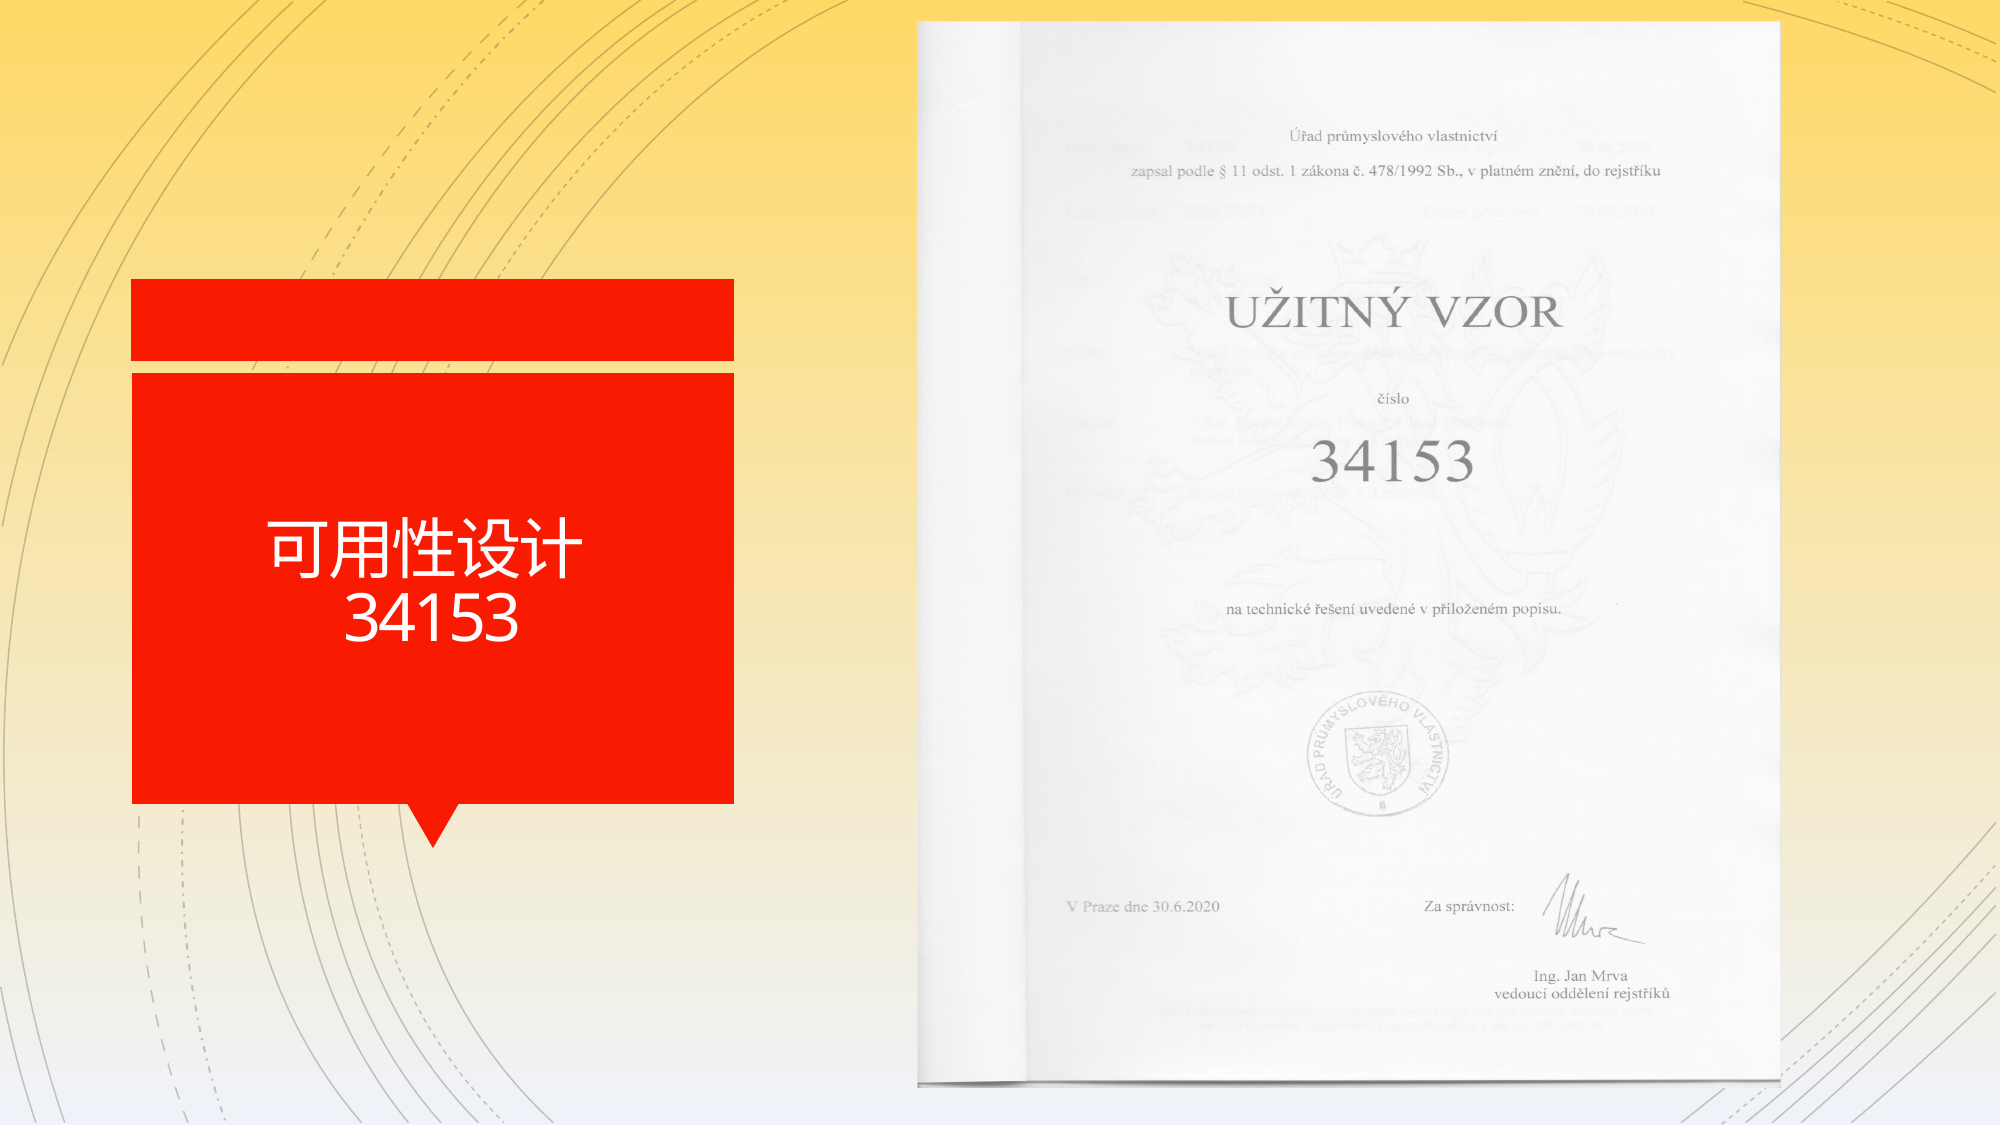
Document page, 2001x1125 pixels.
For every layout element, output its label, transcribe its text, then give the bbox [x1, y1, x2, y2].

title 可用性设计 34153 [145, 385, 720, 789]
picture [917, 21, 1781, 1088]
